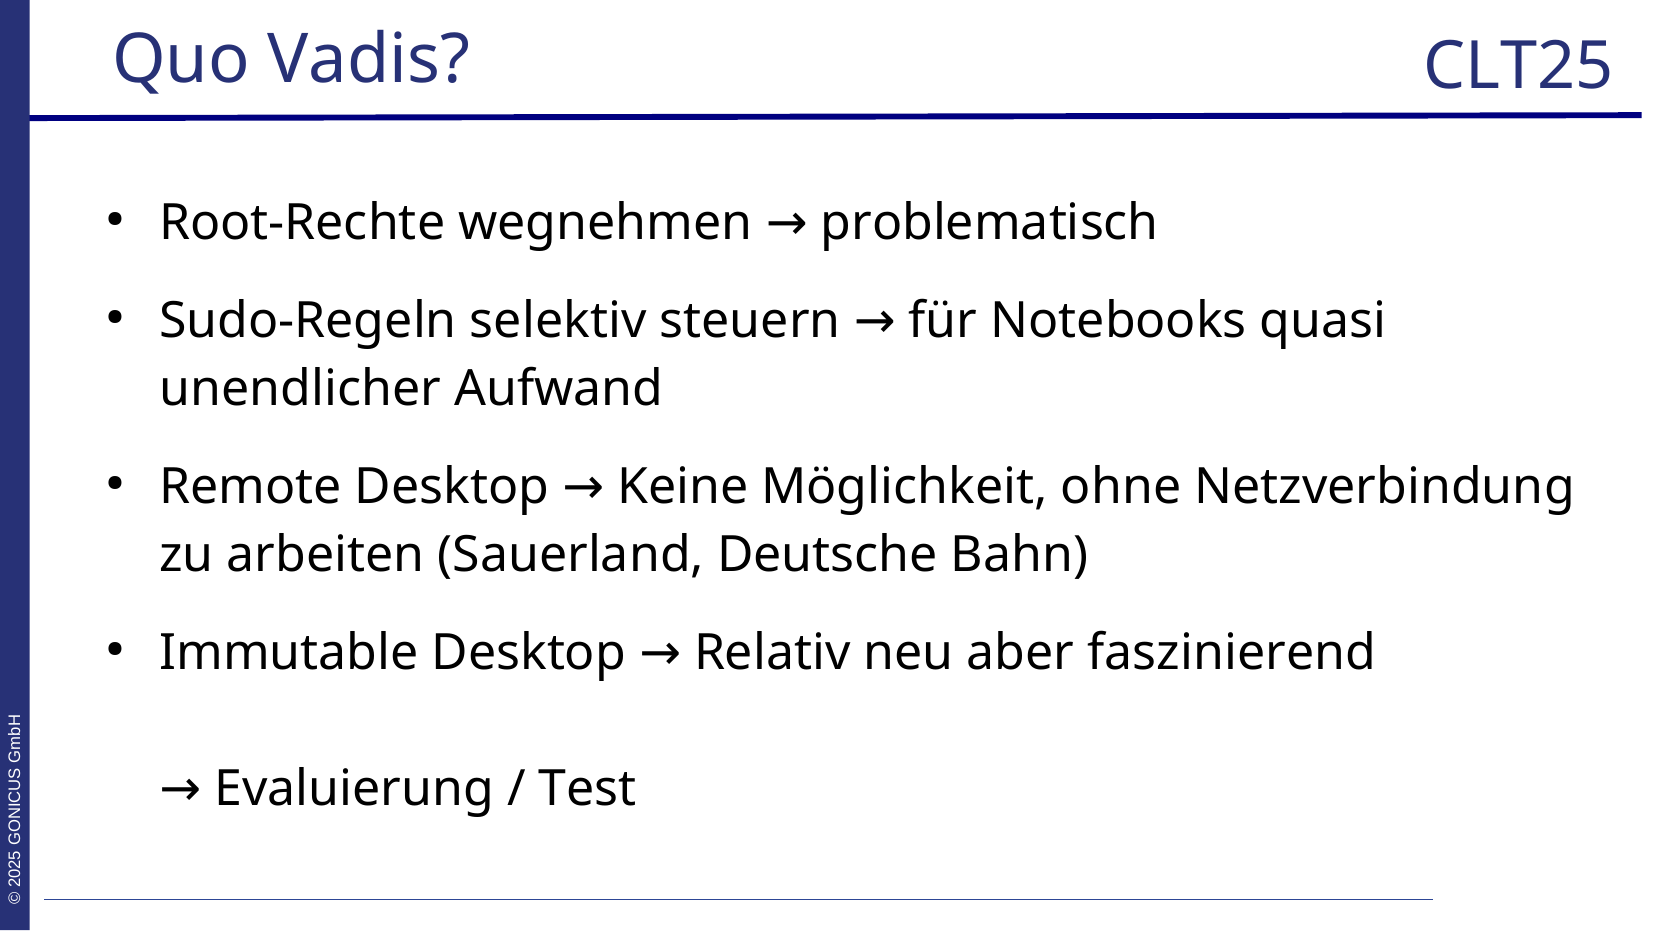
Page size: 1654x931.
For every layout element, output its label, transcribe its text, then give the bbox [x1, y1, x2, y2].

list Root-Rechte wegnehmen → problematisch Sudo-Regeln selektiv steuern → für Notebooks quasi unendlicher Aufwand Remote Desktop → Keine Möglichkeit, ohne Netzverbindung zu arbeiten (Sauerland, Deutsche Bahn) Immutable Desktop → Relativ neu aber faszinierend → Evaluierung / Test [88, 155, 1590, 852]
title Quo Vadis? [112, 0, 1525, 134]
